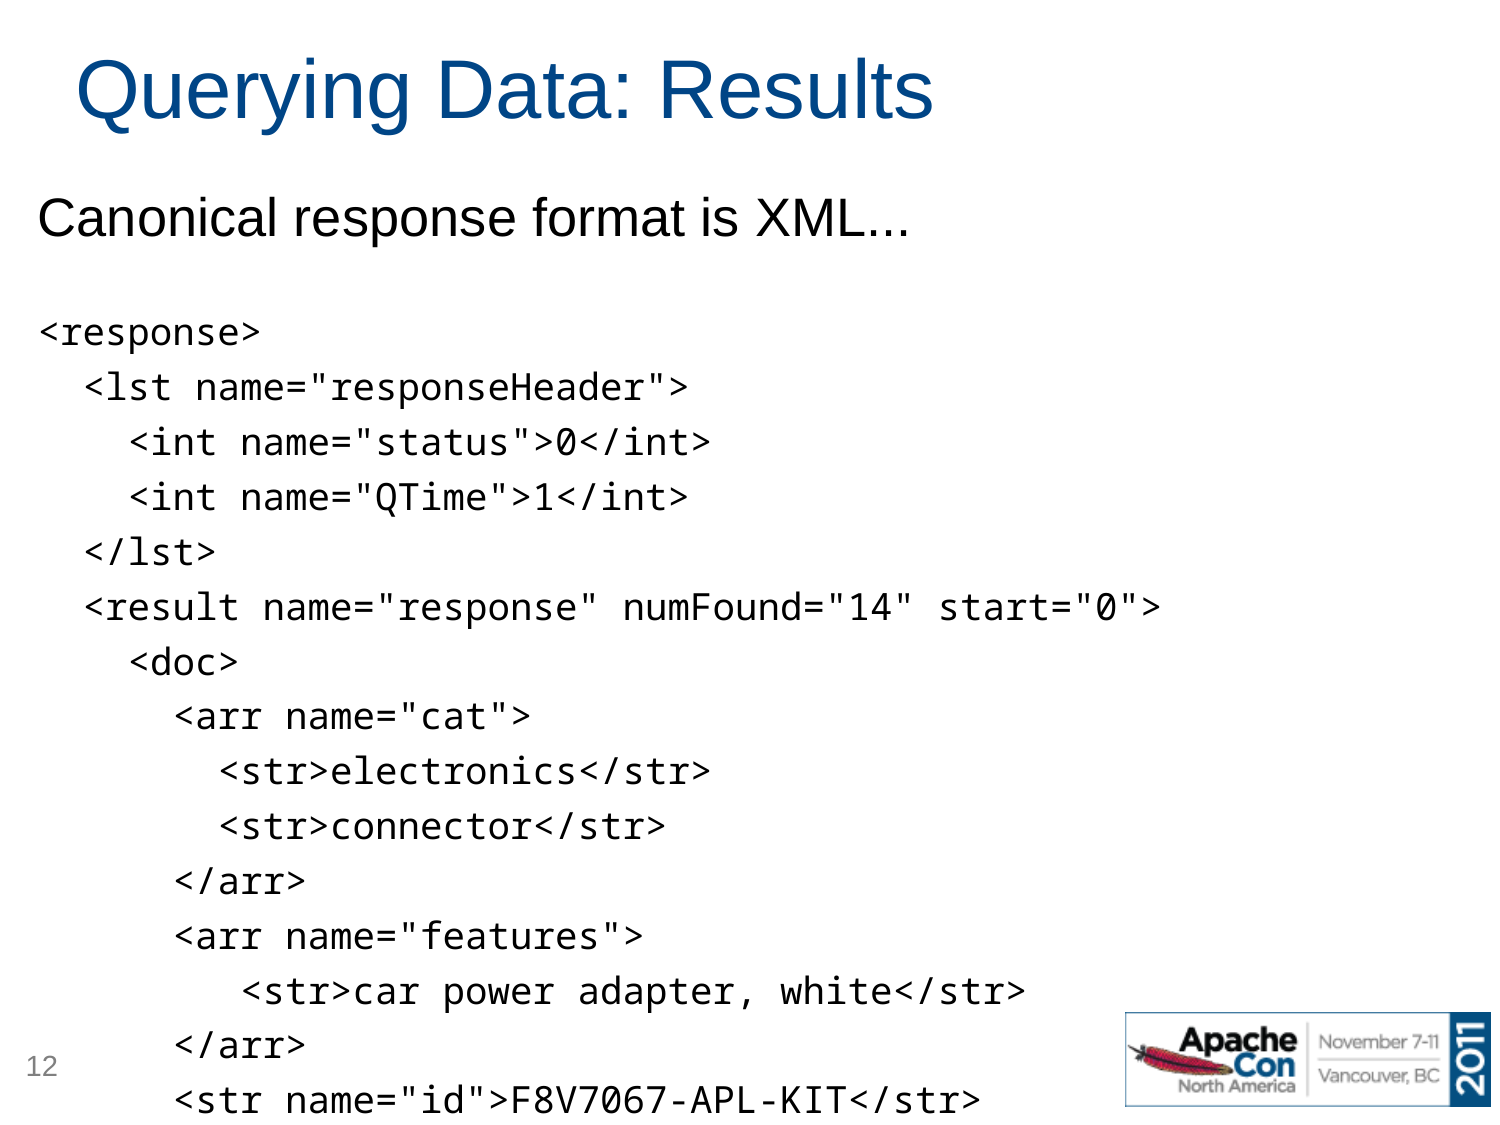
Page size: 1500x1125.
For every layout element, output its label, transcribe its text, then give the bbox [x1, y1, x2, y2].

picture [1125, 1012, 1491, 1107]
title Querying Data: Results [75, 0, 1425, 181]
list Canonical response format is XML... <response> <lst name="responseHeader"> <int name="status">0</int> <int name="QTime">1</int> </lst> <result name="response" numFound="14" start="0"> <doc> <arr name="cat"> <str>electronics</str> <str>connector</str> </arr> <arr name="features"> <str>car power adapter, white</str> </arr> <str name="id">F8V7067-APL-KIT</str> <bool name=”inStock”>true</bool> ... [37, 187, 1463, 1104]
